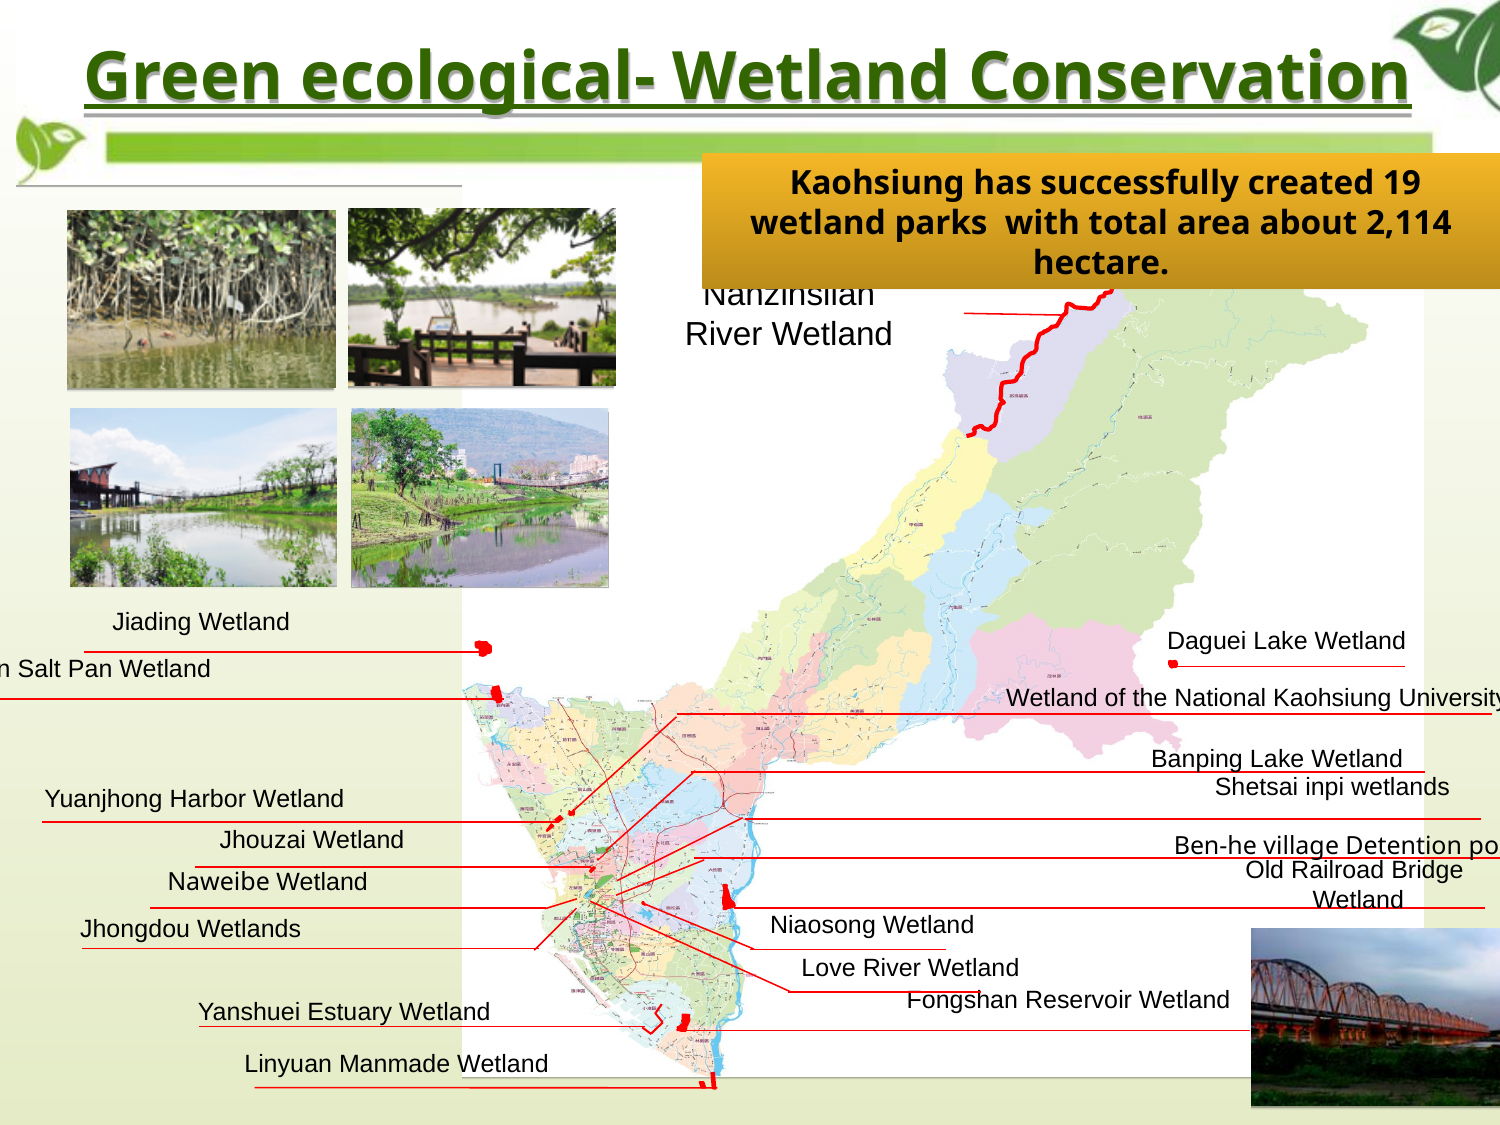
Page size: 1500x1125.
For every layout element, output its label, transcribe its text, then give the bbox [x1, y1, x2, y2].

text_box Jhouzai Wetland [176, 816, 449, 855]
text_box [676, 1014, 690, 1032]
text_box [568, 810, 575, 816]
text_box [1169, 660, 1178, 668]
title Green ecological- Wetland Conservation [65, 0, 1430, 150]
text_box Fongshan Reservoir Wetland [868, 976, 1251, 1021]
text_box Old Railroad Bridge Wetland [1211, 852, 1500, 893]
picture [16, 0, 1500, 1106]
text_box Jiading Wetland [65, 598, 338, 640]
picture [1326, 893, 1332, 904]
text_box [475, 641, 492, 657]
text_box Daguei Lake Wetland [1150, 617, 1423, 654]
text_box Yanshuei Estuary Wetland [183, 988, 543, 1019]
text_box Yuanjhong Harbor Wetland [18, 775, 372, 811]
text_box [711, 1072, 716, 1087]
text_box [699, 1081, 706, 1087]
text_box [589, 866, 596, 873]
text_box [555, 815, 563, 823]
text_box Jhongdou Wetlands [65, 905, 366, 940]
picture [1315, 893, 1322, 905]
text_box [546, 823, 554, 832]
text_box Wetland of the National Kaohsiung University [986, 674, 1500, 704]
picture [1393, 896, 1400, 907]
picture [67, 210, 336, 388]
text_box Ben-he village Detention pond [1116, 822, 1500, 852]
text_box Banping Lake Wetland [1104, 735, 1450, 763]
text_box Nanzihsiian River Wetland [653, 265, 926, 306]
picture [70, 408, 337, 587]
text_box Shetsai inpi wetlands [1159, 763, 1500, 806]
text_box [491, 685, 502, 703]
text_box Niaosong Wetland [736, 901, 1009, 941]
text_box [596, 850, 609, 861]
text_box Love River Wetland [774, 944, 1047, 984]
text_box Kaohsiung has successfully created 19 wetland parks with total area about 2,114 hectare. [703, 153, 1500, 288]
text_box Naweibe Wetland [131, 857, 404, 896]
text_box Yongan Salt Pan Wetland [0, 645, 301, 687]
text_box [722, 884, 736, 910]
text_box Linyuan Manmade Wetland [229, 1040, 566, 1086]
